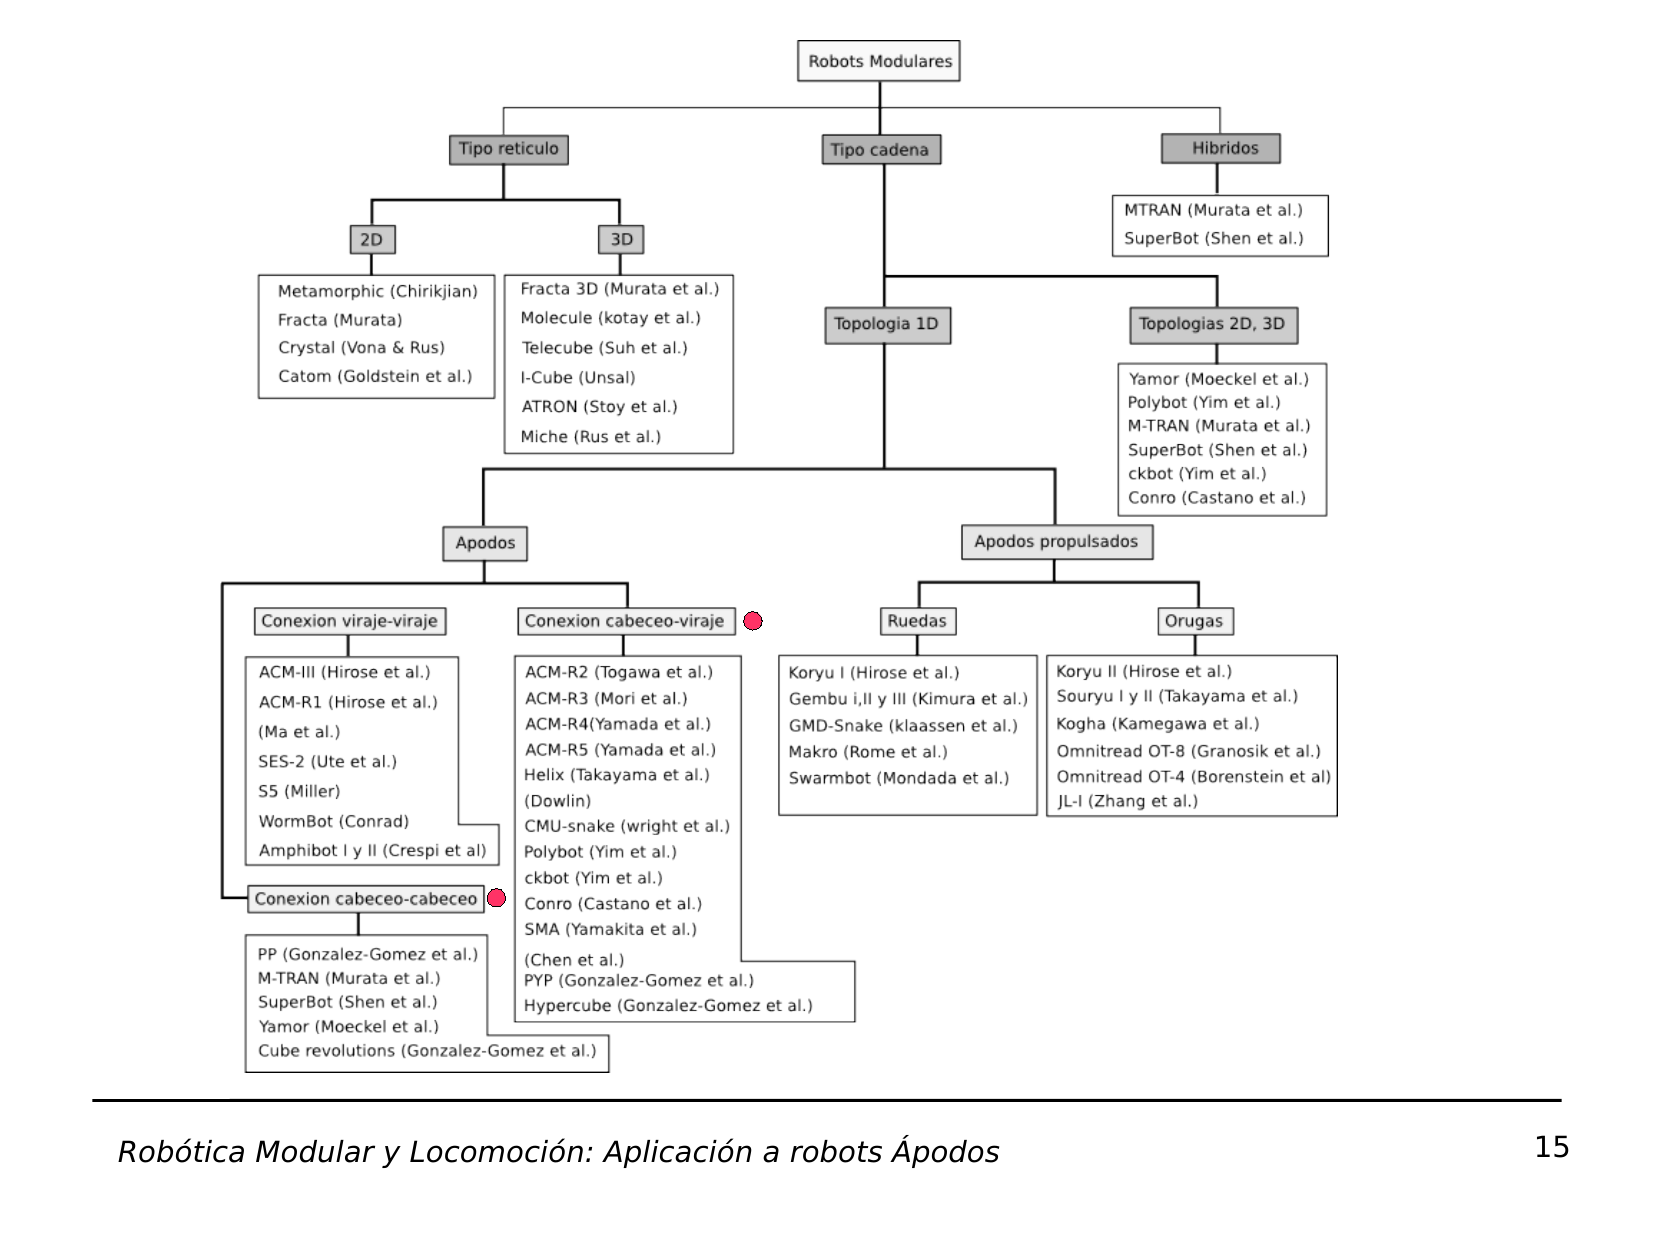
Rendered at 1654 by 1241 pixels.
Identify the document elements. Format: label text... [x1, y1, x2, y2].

text_box [487, 888, 506, 907]
picture [220, 40, 1338, 1073]
text_box [743, 611, 763, 631]
text_box Robótica Modular y Locomoción: Aplicación a robots Ápodos [103, 1127, 1017, 1177]
